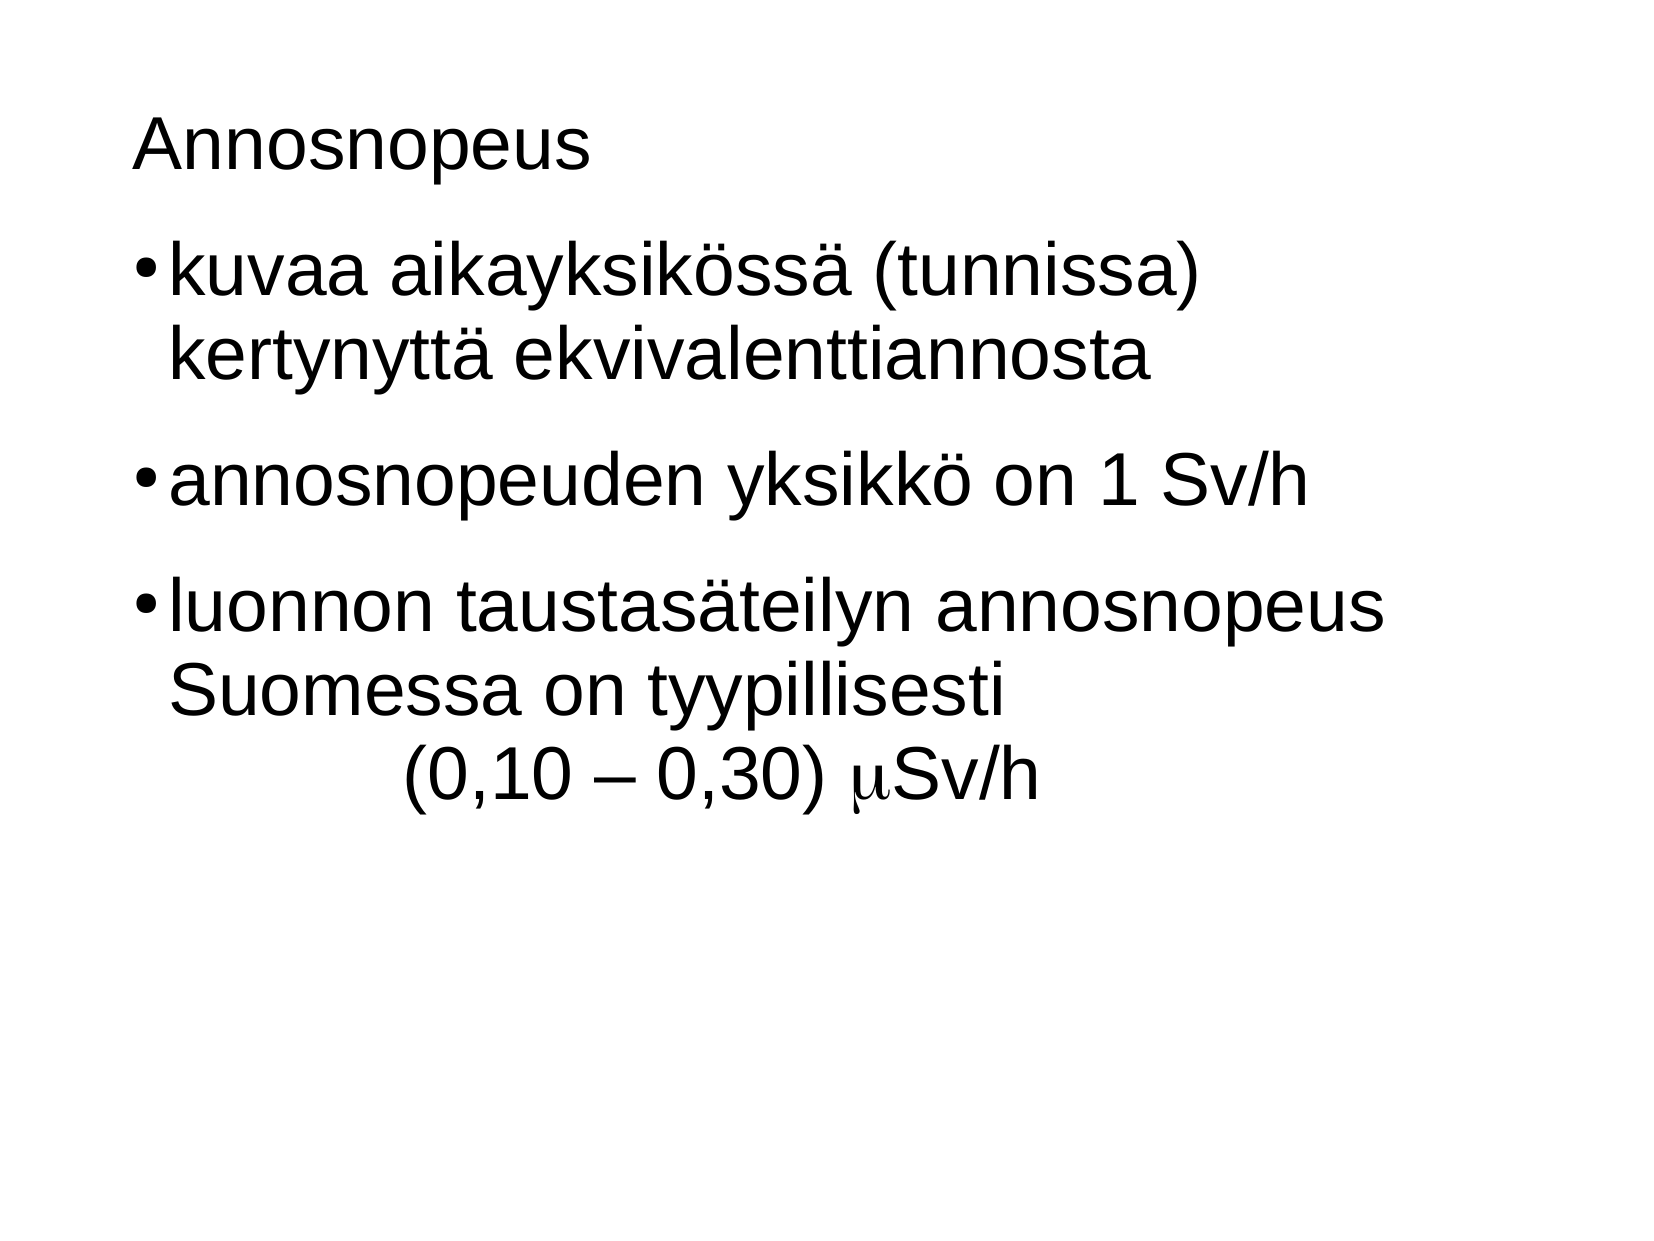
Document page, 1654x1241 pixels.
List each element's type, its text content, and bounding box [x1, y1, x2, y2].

text_box Annosnopeus kuvaa aikayksikössä (tunnissa) kertynyttä ekvivalenttiannosta annosnopeuden yksikkö on 1 Sv/h luonnon taustasäteilyn annosnopeus Suomessa on tyypillisesti (0,10 – 0,30) mSv/h [118, 94, 1453, 879]
